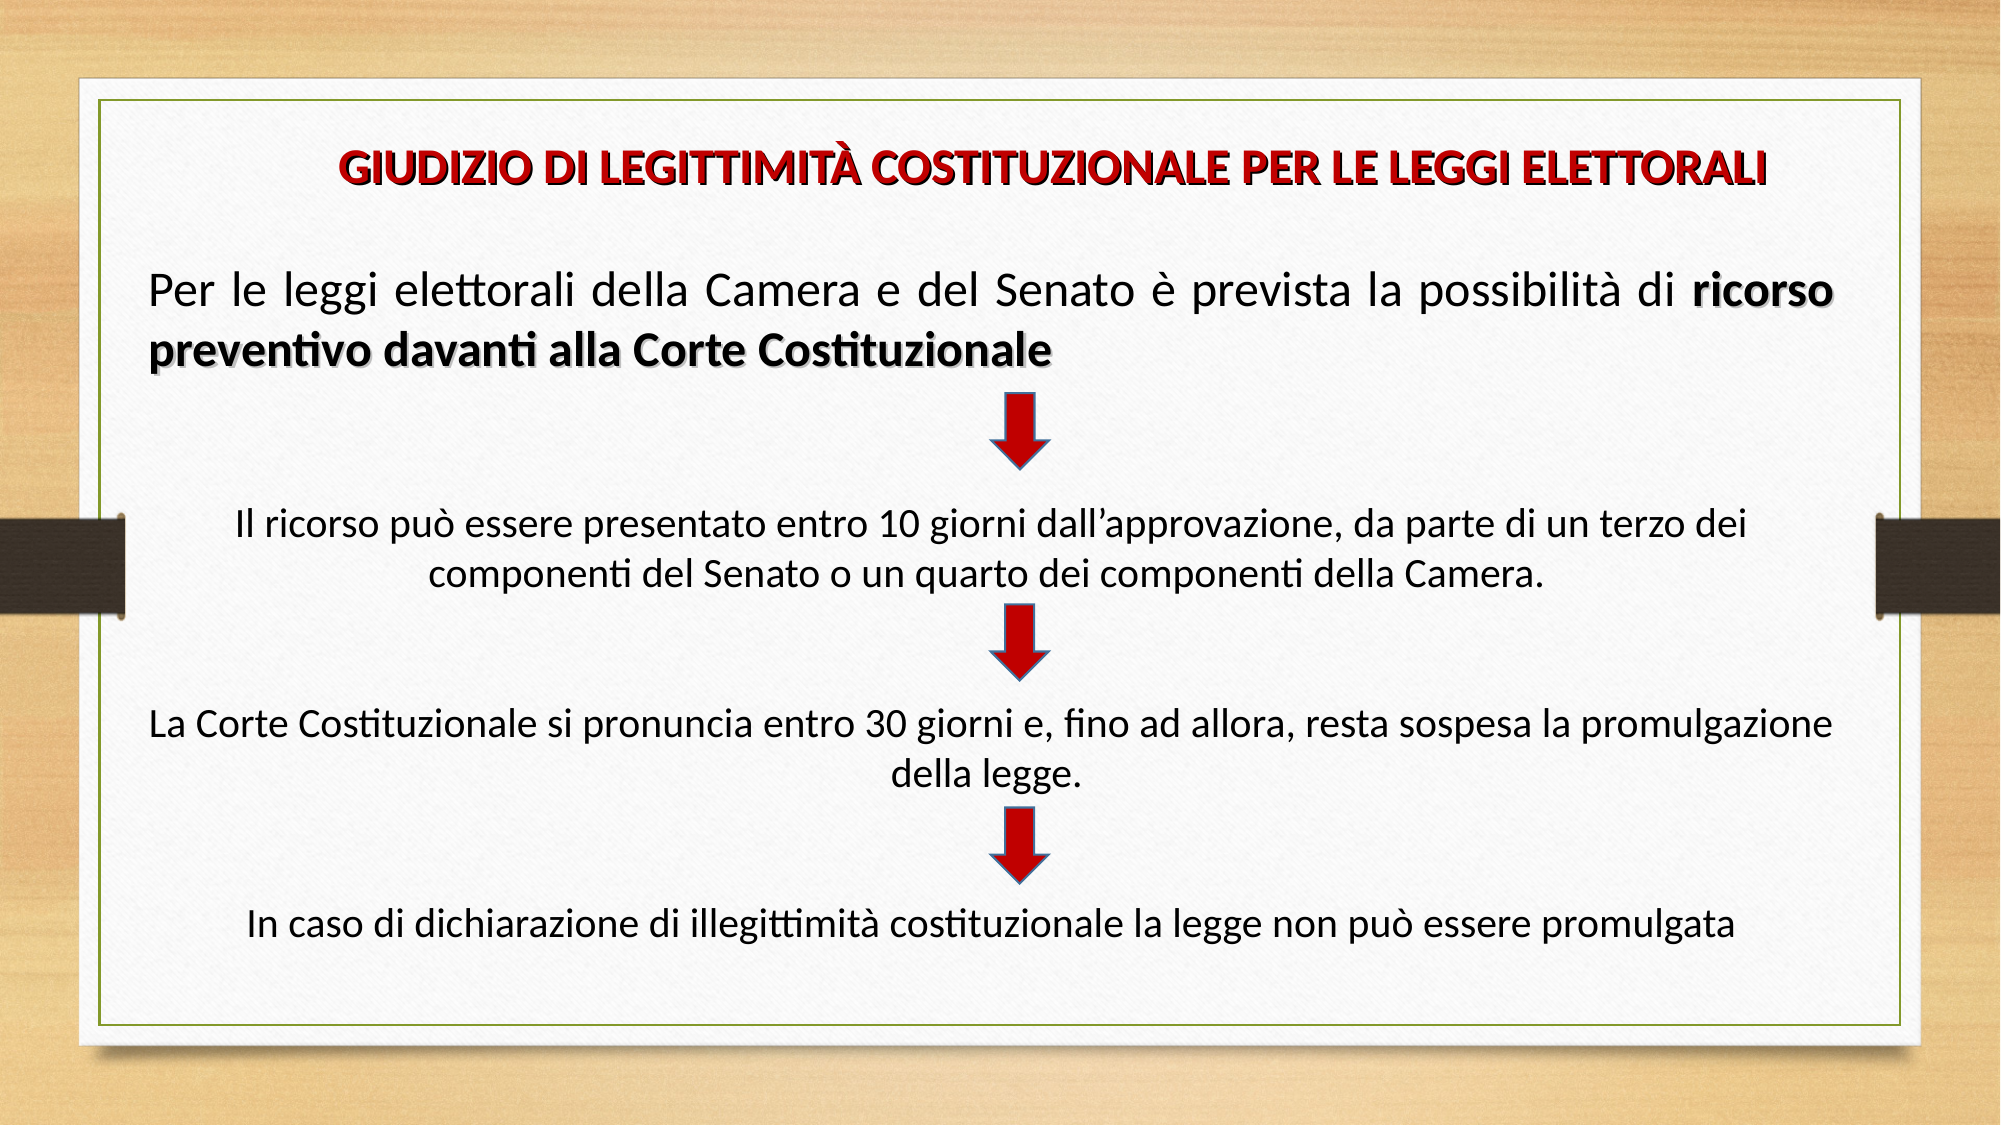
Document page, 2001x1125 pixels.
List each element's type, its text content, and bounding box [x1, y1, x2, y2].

text_box [990, 807, 1049, 884]
text_box [991, 393, 1049, 470]
text_box Per le leggi elettorali della Camera e del Senato è prevista la possibilità di ricorso preventivo davanti alla Corte Costituzionale Il ricorso può essere presentato entro 10 giorni dall’approvazione, da parte di un terzo dei componenti del Senato o un quarto dei componenti della Camera. La Corte Costituzionale si pronuncia entro 30 giorni e, fino ad allora, resta sospesa la promulgazione della legge. In caso di dichiarazione di illegittimità costituzionale la legge non può essere promulgata [134, 248, 1878, 954]
text_box GIUDIZIO DI LEGITTIMITÀ COSTITUZIONALE PER LE LEGGI ELETTORALI [324, 126, 1929, 201]
text_box [990, 604, 1049, 681]
